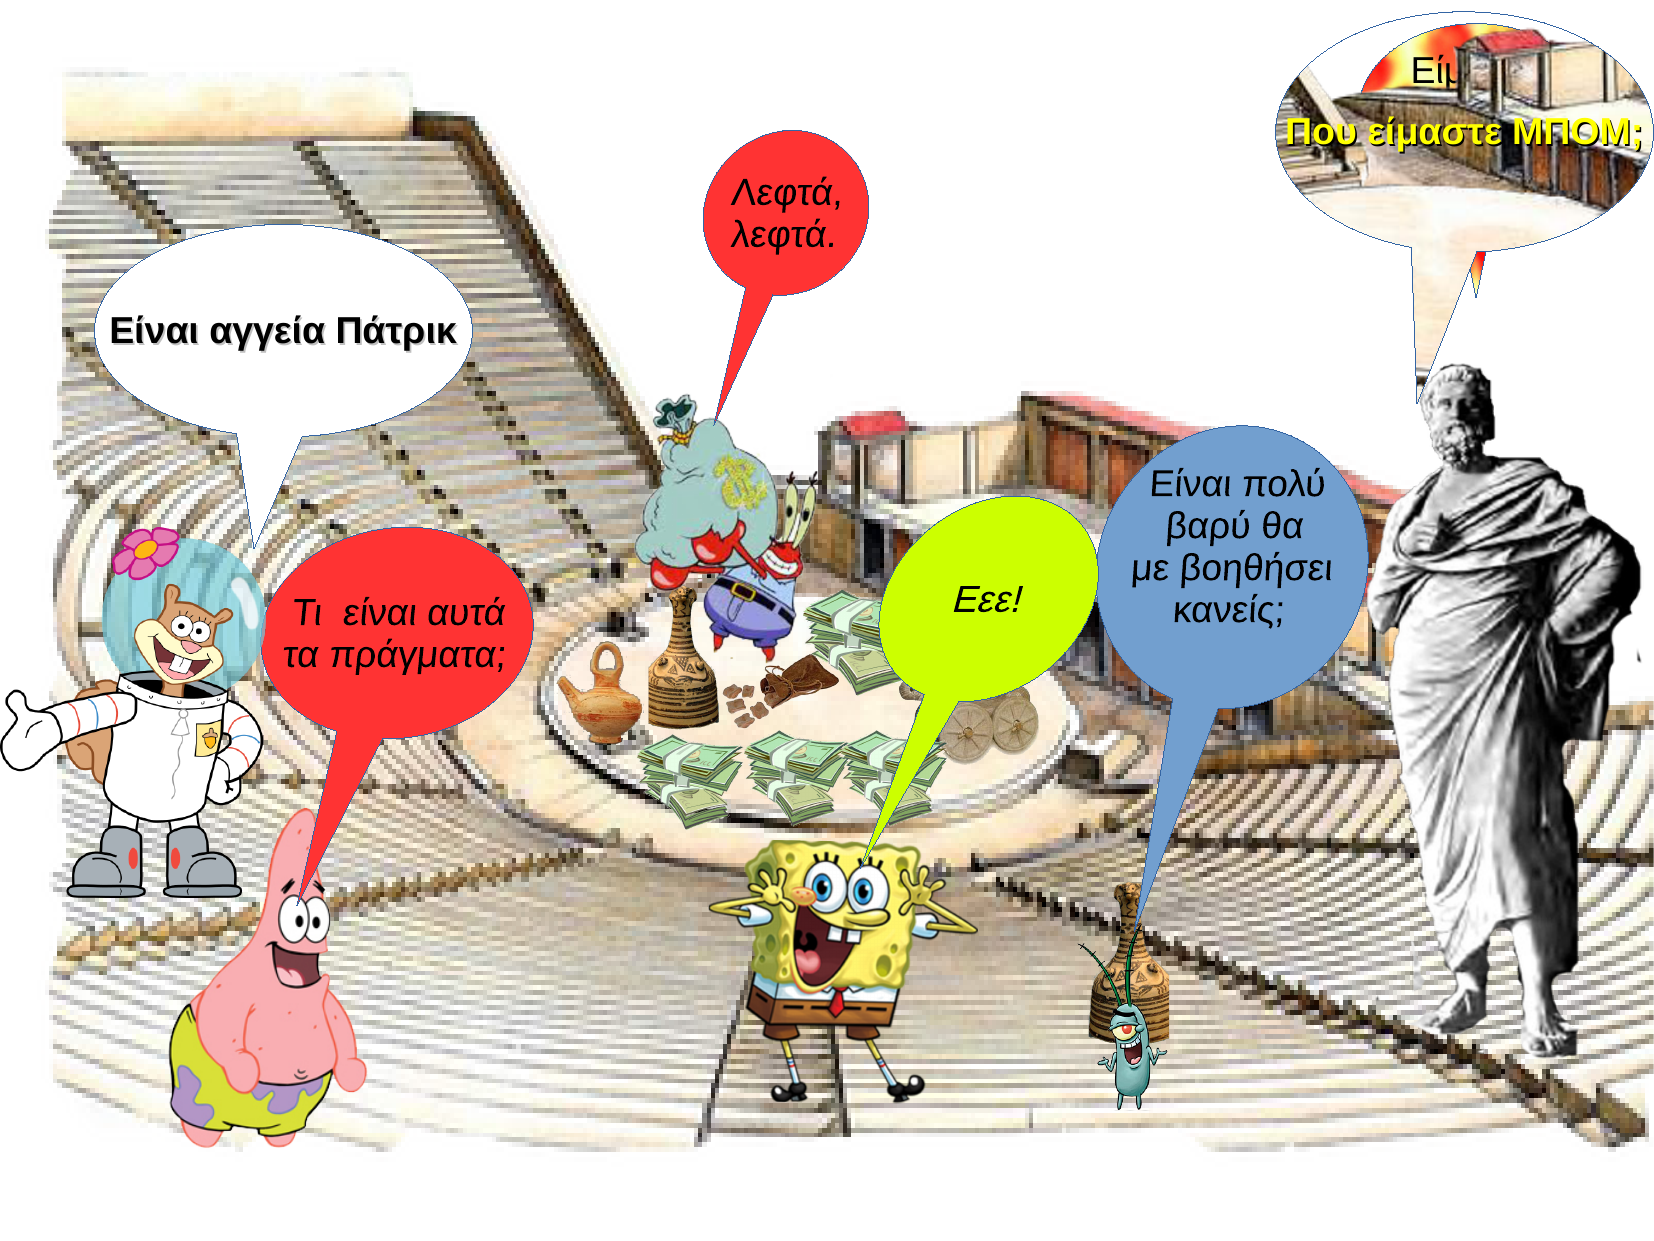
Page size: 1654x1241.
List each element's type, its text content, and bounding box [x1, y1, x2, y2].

text_box Εεε! [860, 496, 1099, 869]
text_box Είμαστε στο αρχαίο θέατρο. [1470, 252, 1486, 298]
text_box Είναι αγγεία Πάτρικ [94, 224, 473, 549]
text_box Είναι πολύ βαρύ θα με βοηθήσει κανείς; [1096, 425, 1240, 932]
text_box Λεφτά, λεφτά. [703, 130, 869, 426]
text_box Που είμαστε ΜΠΟΜ; [1275, 11, 1654, 404]
text_box Τι είναι αυτά τα πράγματα; [266, 527, 534, 906]
picture [0, 0, 1654, 1241]
